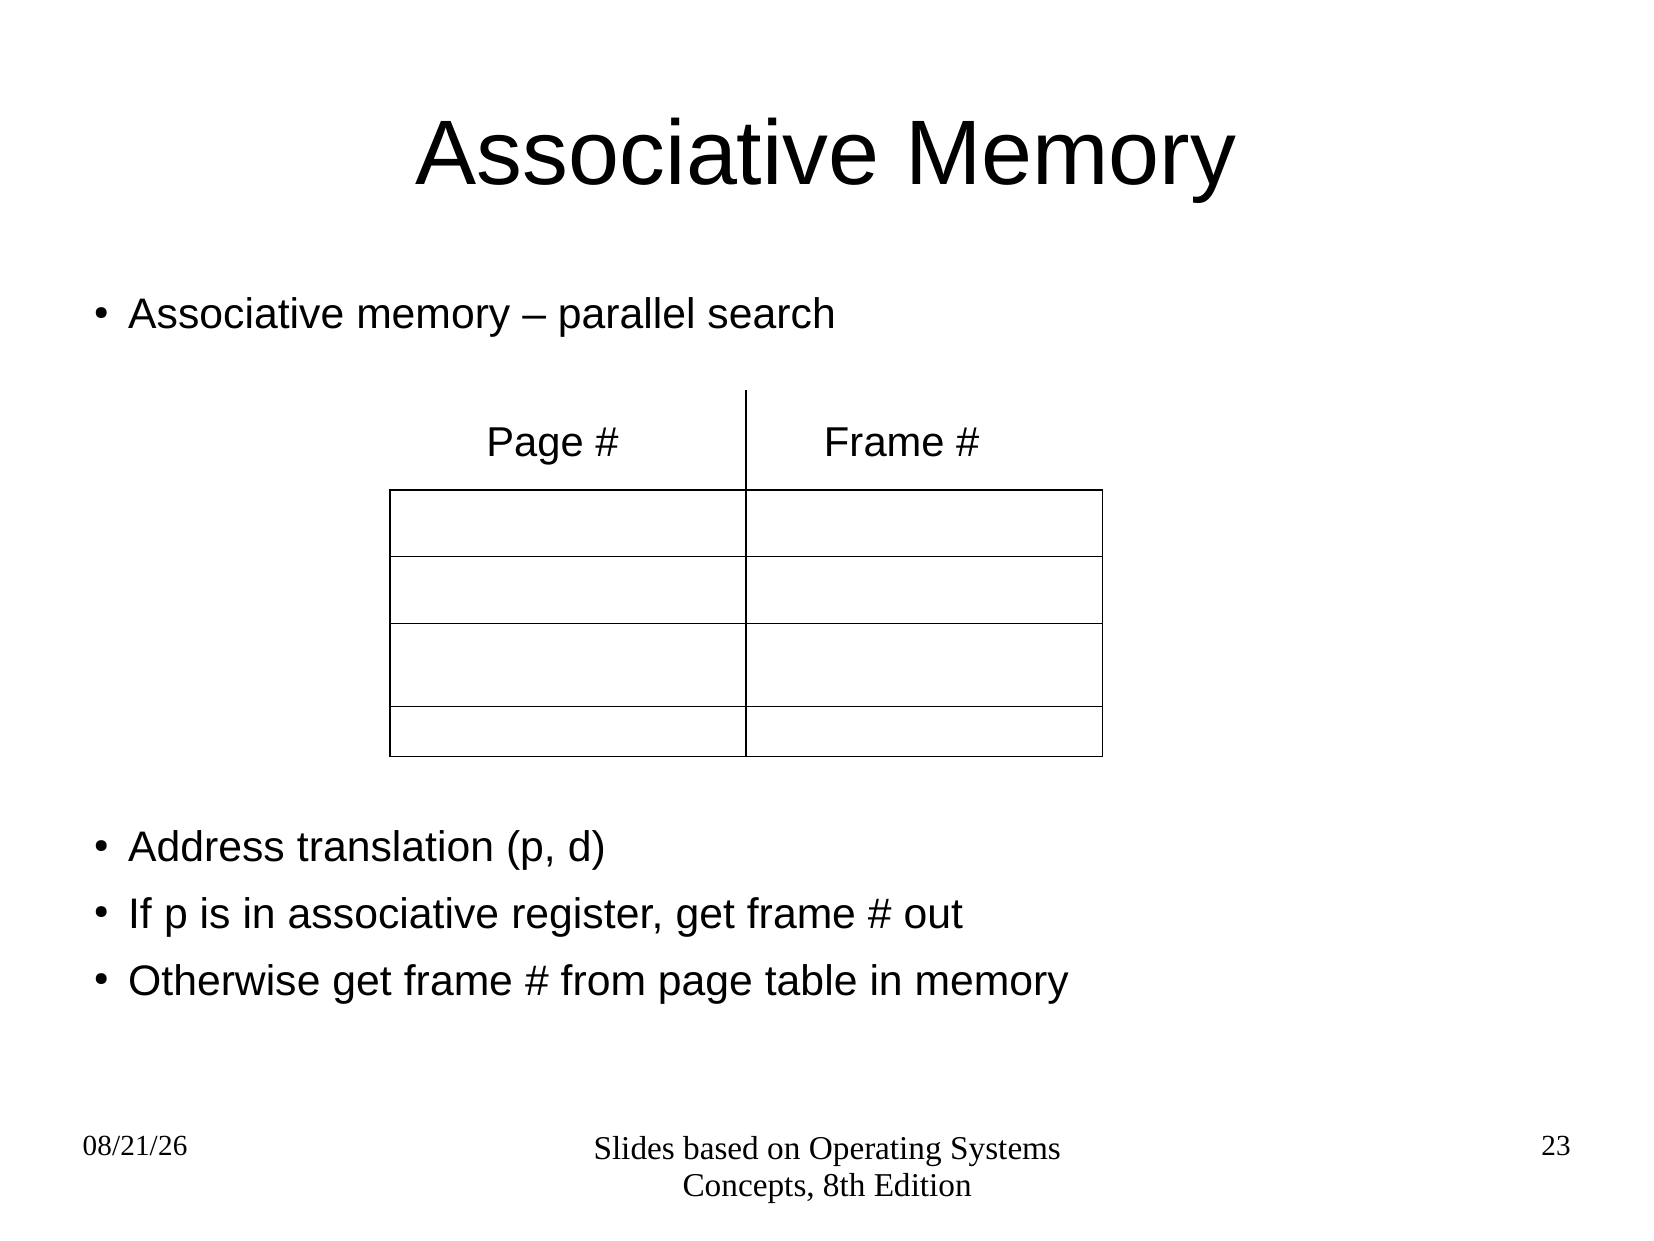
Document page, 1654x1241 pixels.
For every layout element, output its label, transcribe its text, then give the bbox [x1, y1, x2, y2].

title Associative Memory [82, 49, 1571, 257]
text_box [747, 557, 1103, 623]
text_box [389, 489, 745, 757]
list Associative memory – parallel search Address translation (p, d) If p is in associative register, get frame # out Otherwise get frame # from page table in memory [82, 290, 1571, 1010]
text_box [747, 707, 1103, 757]
text_box [747, 489, 1103, 556]
text_box Frame # [802, 406, 1122, 474]
text_box Page # [464, 406, 784, 474]
text_box [747, 624, 1103, 706]
